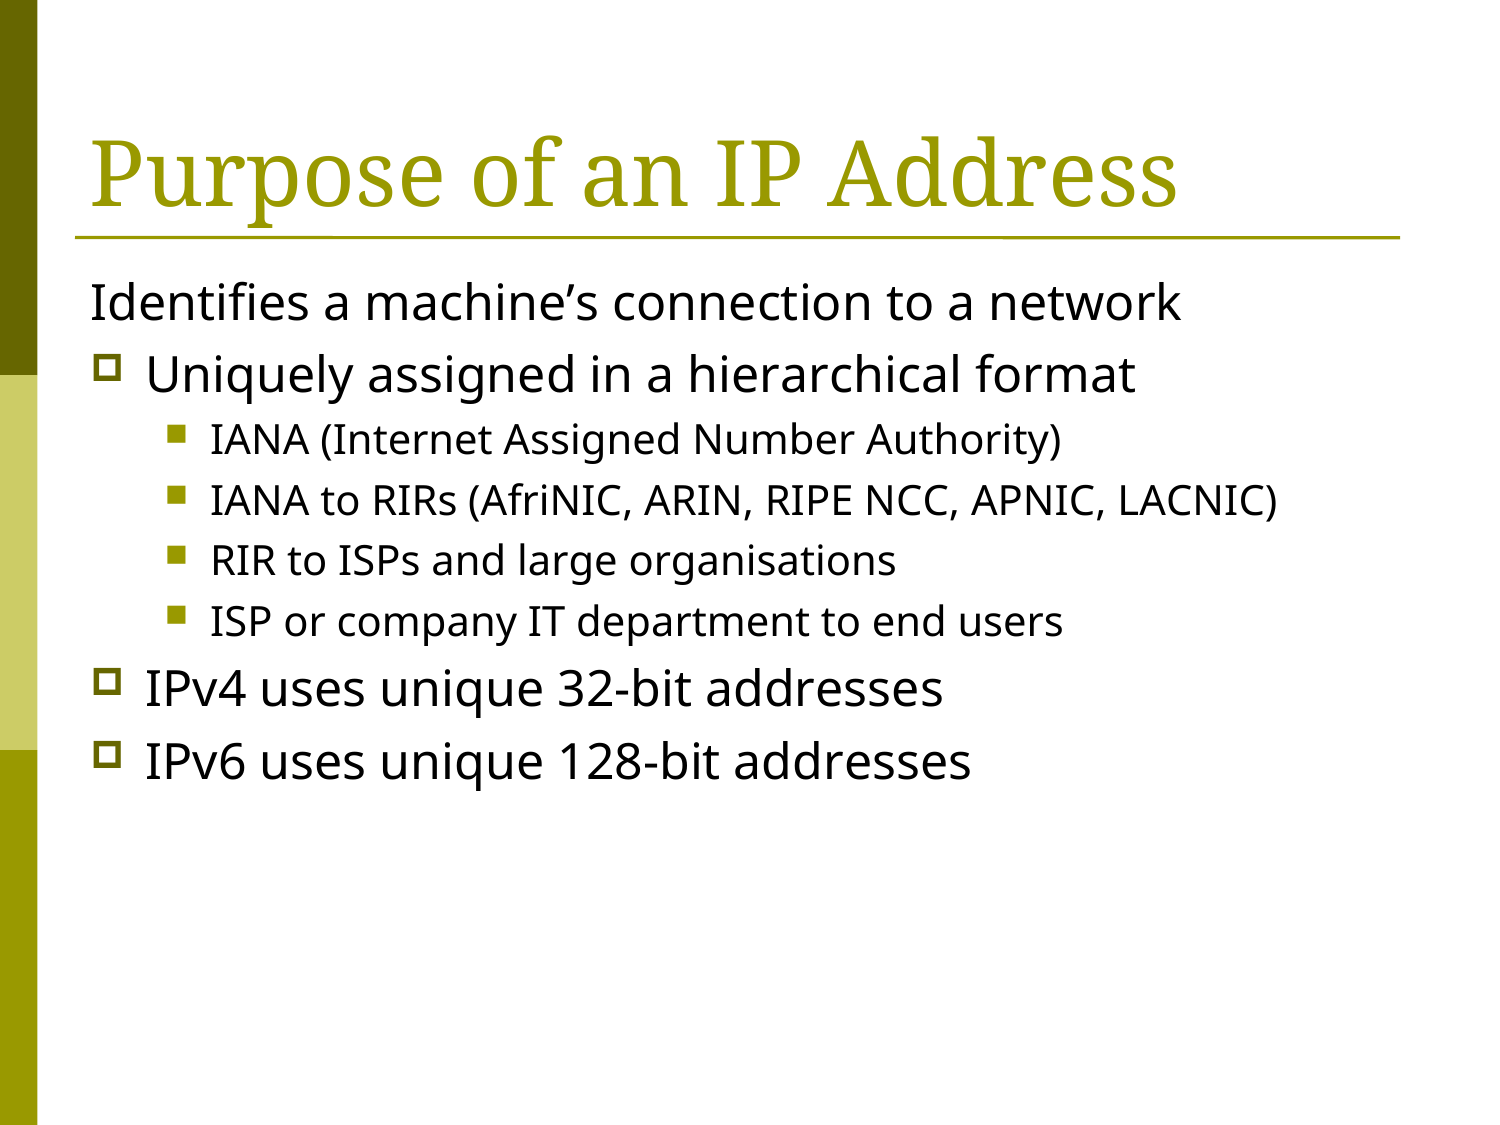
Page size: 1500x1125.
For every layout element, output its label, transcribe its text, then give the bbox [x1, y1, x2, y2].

list Identifies a machine’s connection to a network Uniquely assigned in a hierarchical format IANA (Internet Assigned Number Authority) IANA to RIRs (AfriNIC, ARIN, RIPE NCC, APNIC, LACNIC)‏ RIR to ISPs and large organisations ISP or company IT department to end users IPv4 uses unique 32-bit addresses IPv6 uses unique 128-bit addresses [75, 262, 1426, 1006]
title Purpose of an IP Address [75, 45, 1426, 233]
